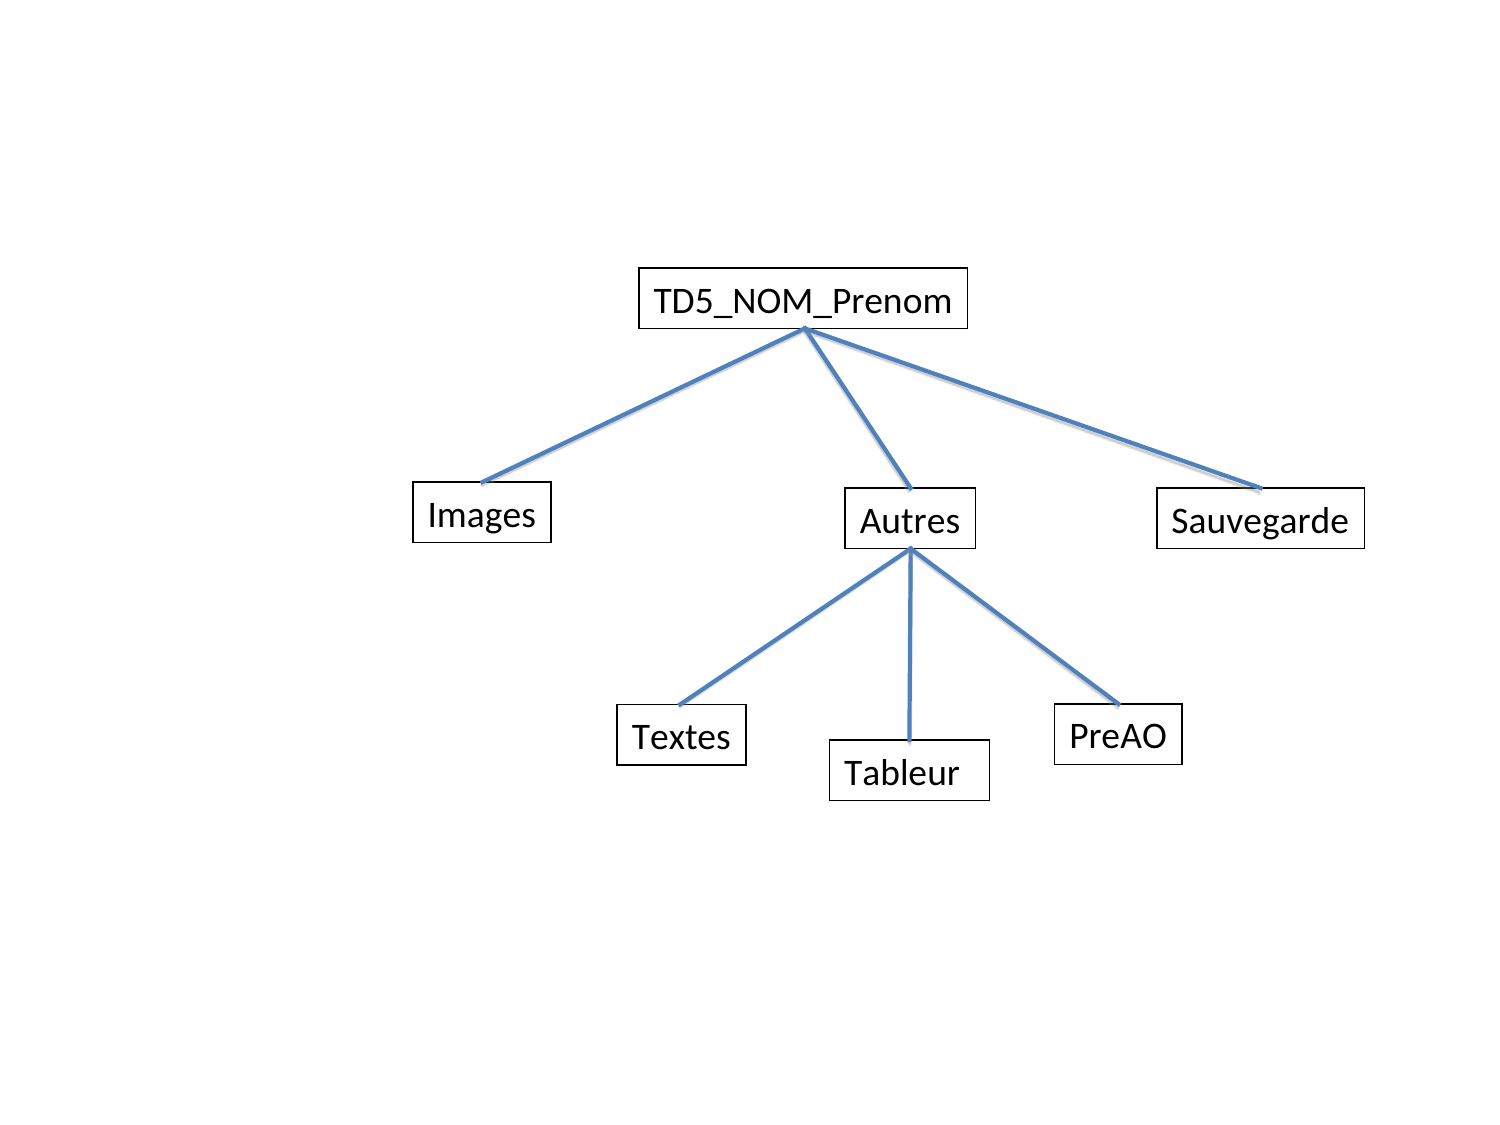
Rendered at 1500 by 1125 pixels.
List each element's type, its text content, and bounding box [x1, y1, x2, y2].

text_box TD5_NOM_Prenom [638, 267, 968, 329]
text_box Autres [845, 487, 976, 549]
text_box Textes [617, 704, 747, 765]
text_box PreAO [1054, 703, 1182, 765]
text_box Sauvegarde [1156, 487, 1365, 549]
text_box Tableur [829, 740, 990, 801]
text_box Images [412, 481, 552, 543]
